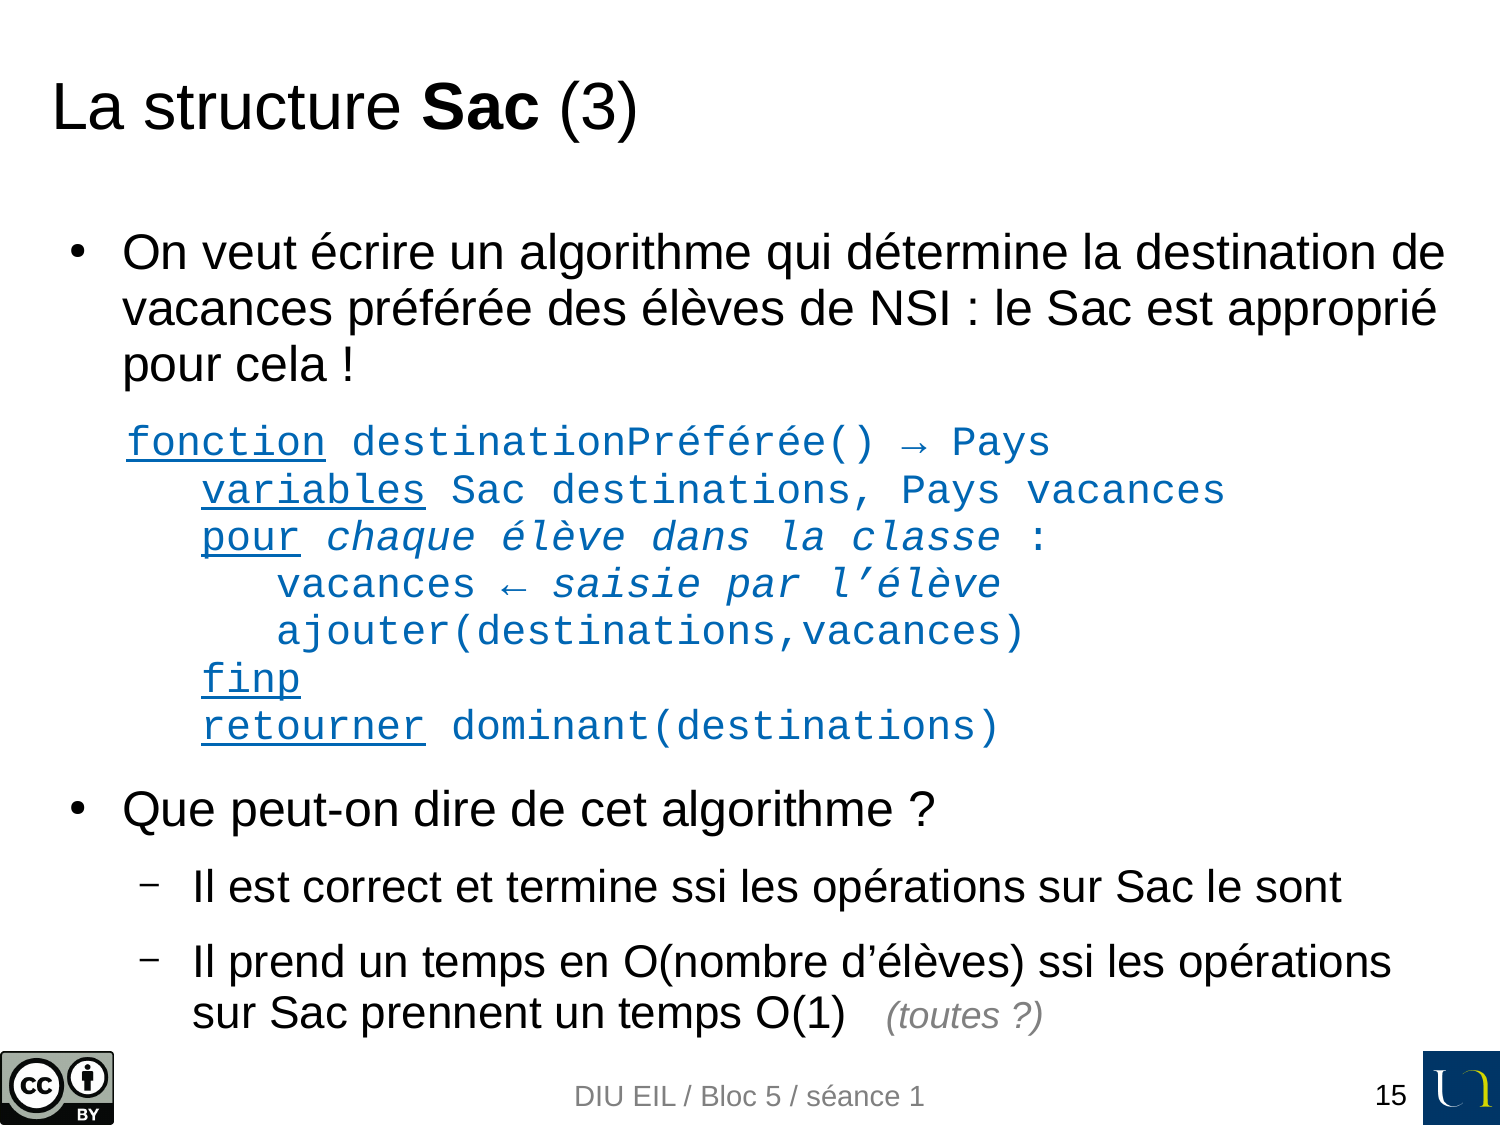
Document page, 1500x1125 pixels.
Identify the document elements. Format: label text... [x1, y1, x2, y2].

picture [0, 1051, 114, 1125]
picture [1417, 1051, 1500, 1125]
title La structure Sac (3) [51, 44, 1449, 170]
list On veut écrire un algorithme qui détermine la destination de vacances préférée des élèves de NSI : le Sac est approprié pour cela ! fonction destinationPréférée() → Pays variables Sac destinations, Pays vacances pour chaque élève dans la classe : vacances ← saisie par l’élève ajouter(destinations,vacances) finp retourner dominant(destinations) Que peut-on dire de cet algorithme ? Il est correct et termine ssi les opérations sur Sac le sont Il prend un temps en O(nombre d’élèves) ssi les opérations sur Sac prennent un temps O(1) (toutes ?) [51, 224, 1449, 1052]
